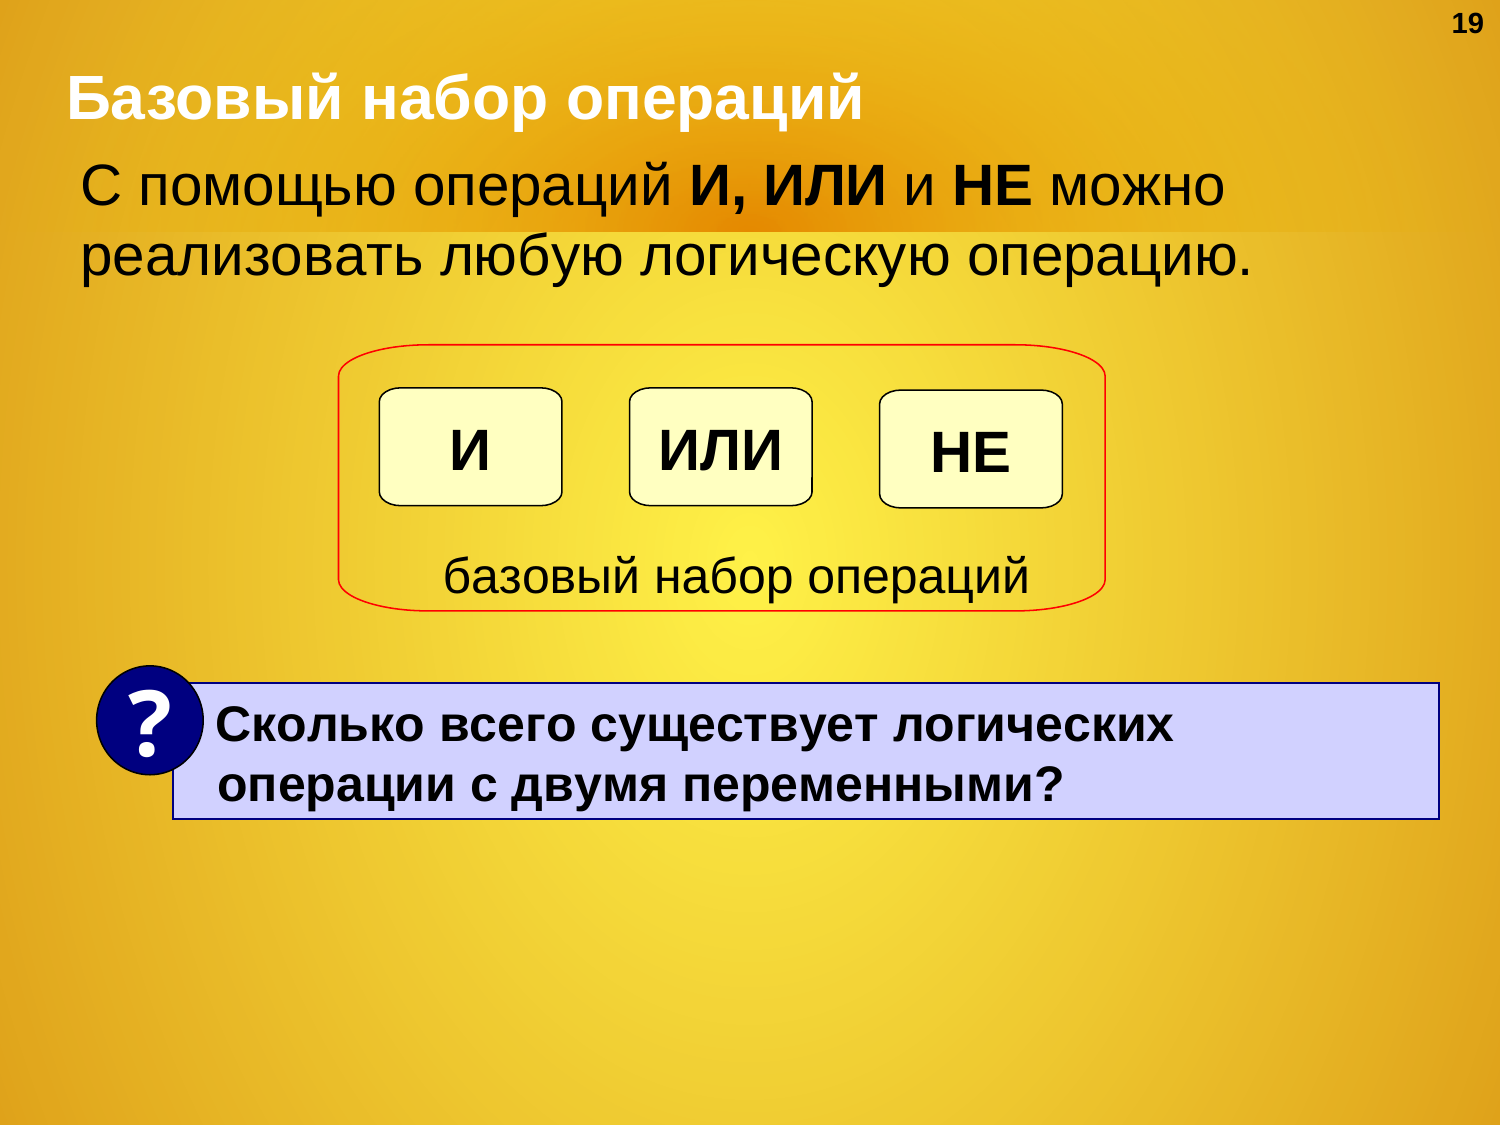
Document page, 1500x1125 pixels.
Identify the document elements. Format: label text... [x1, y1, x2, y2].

text_box Сколько всего существует логических операции с двумя переменными? [173, 683, 1440, 819]
title Базовый набор операций [51, 49, 1426, 127]
text_box С помощью операций И, ИЛИ и НЕ можно реализовать любую логическую операцию. [65, 139, 1438, 296]
text_box ? [96, 665, 204, 775]
text_box НЕ [879, 390, 1063, 508]
text_box И [379, 387, 562, 506]
text_box базовый набор операций [453, 538, 1020, 609]
text_box <номер> [1148, 0, 1499, 75]
text_box ИЛИ [629, 387, 813, 506]
